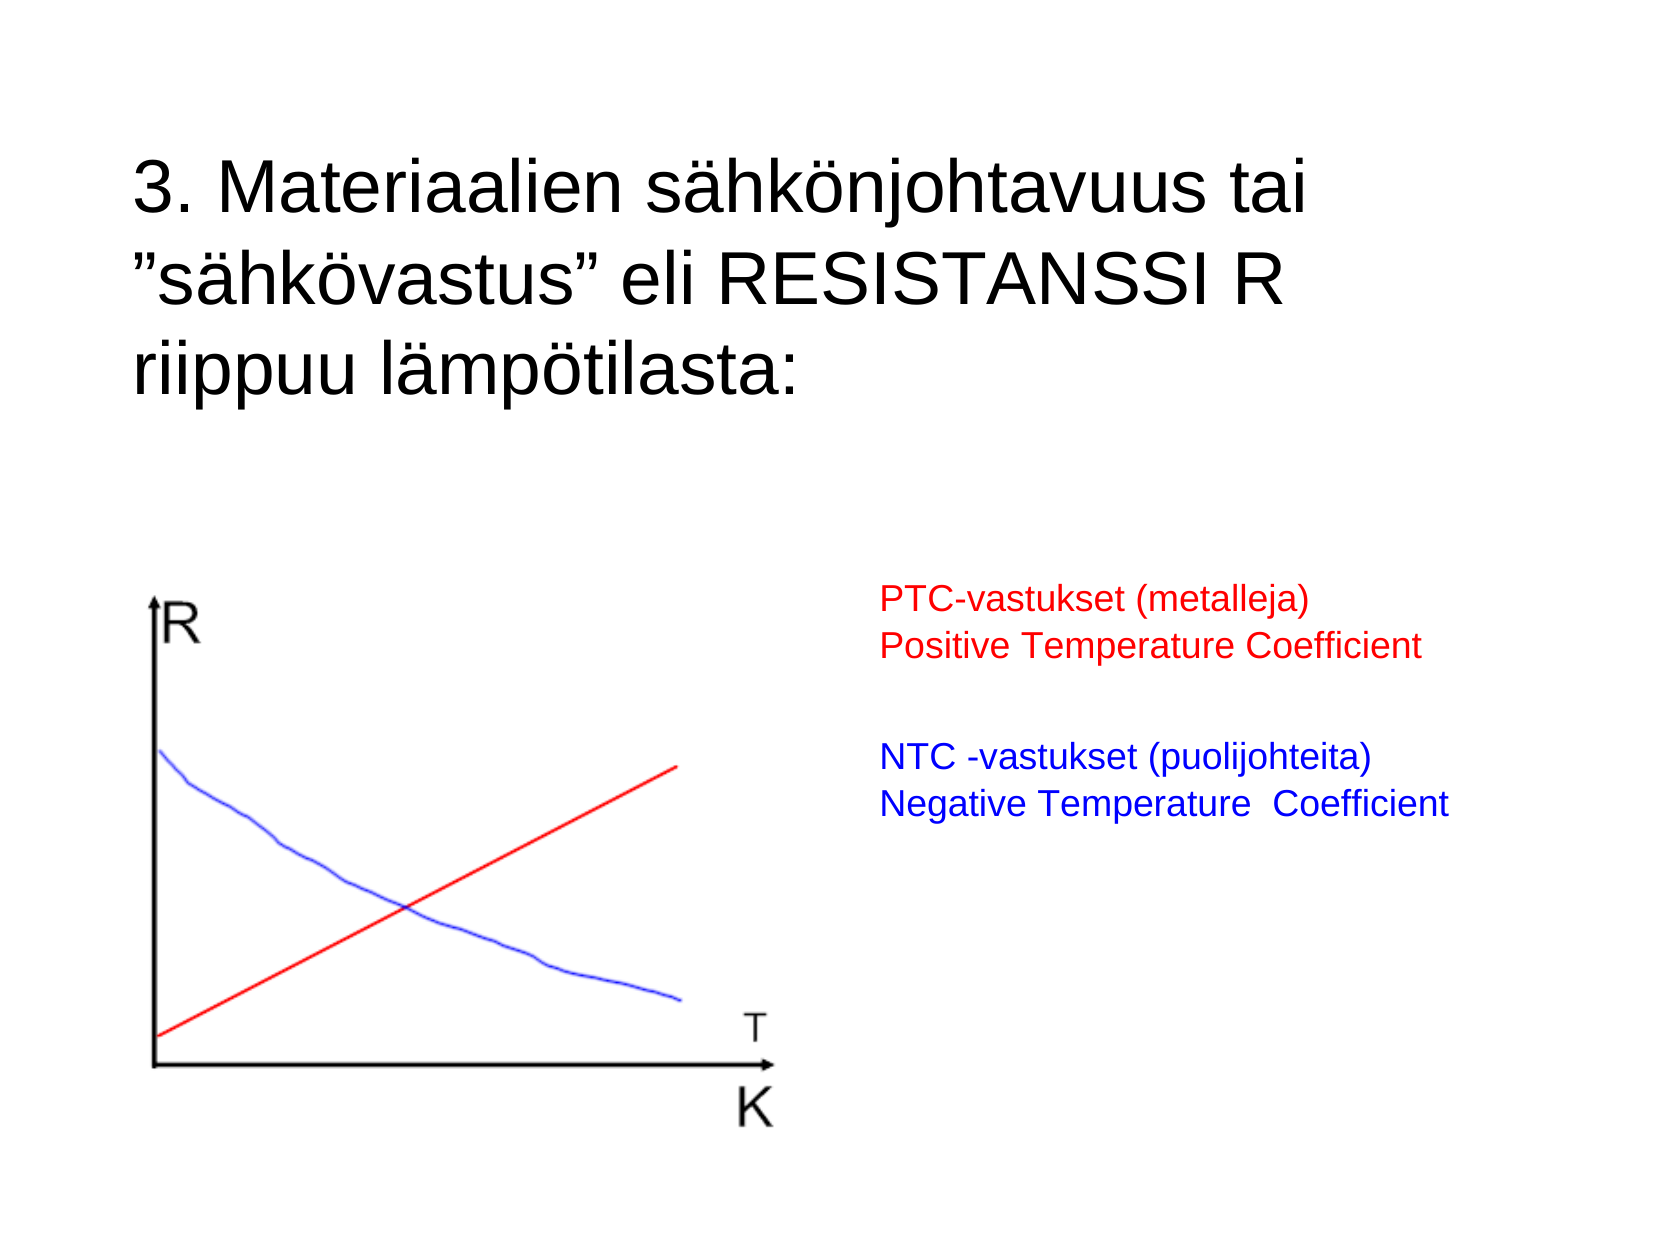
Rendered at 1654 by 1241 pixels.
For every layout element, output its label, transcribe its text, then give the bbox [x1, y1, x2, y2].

text_box PTC-vastukset (metalleja) Positive Temperature Coefficient NTC -vastukset (puolijohteita) Negative Temperature Coefficient [864, 566, 1465, 831]
picture [114, 555, 804, 1169]
text_box 3. Materiaalien sähkönjohtavuus tai ”sähkövastus” eli RESISTANSSI R riippuu lämpötilasta: [118, 129, 1345, 325]
